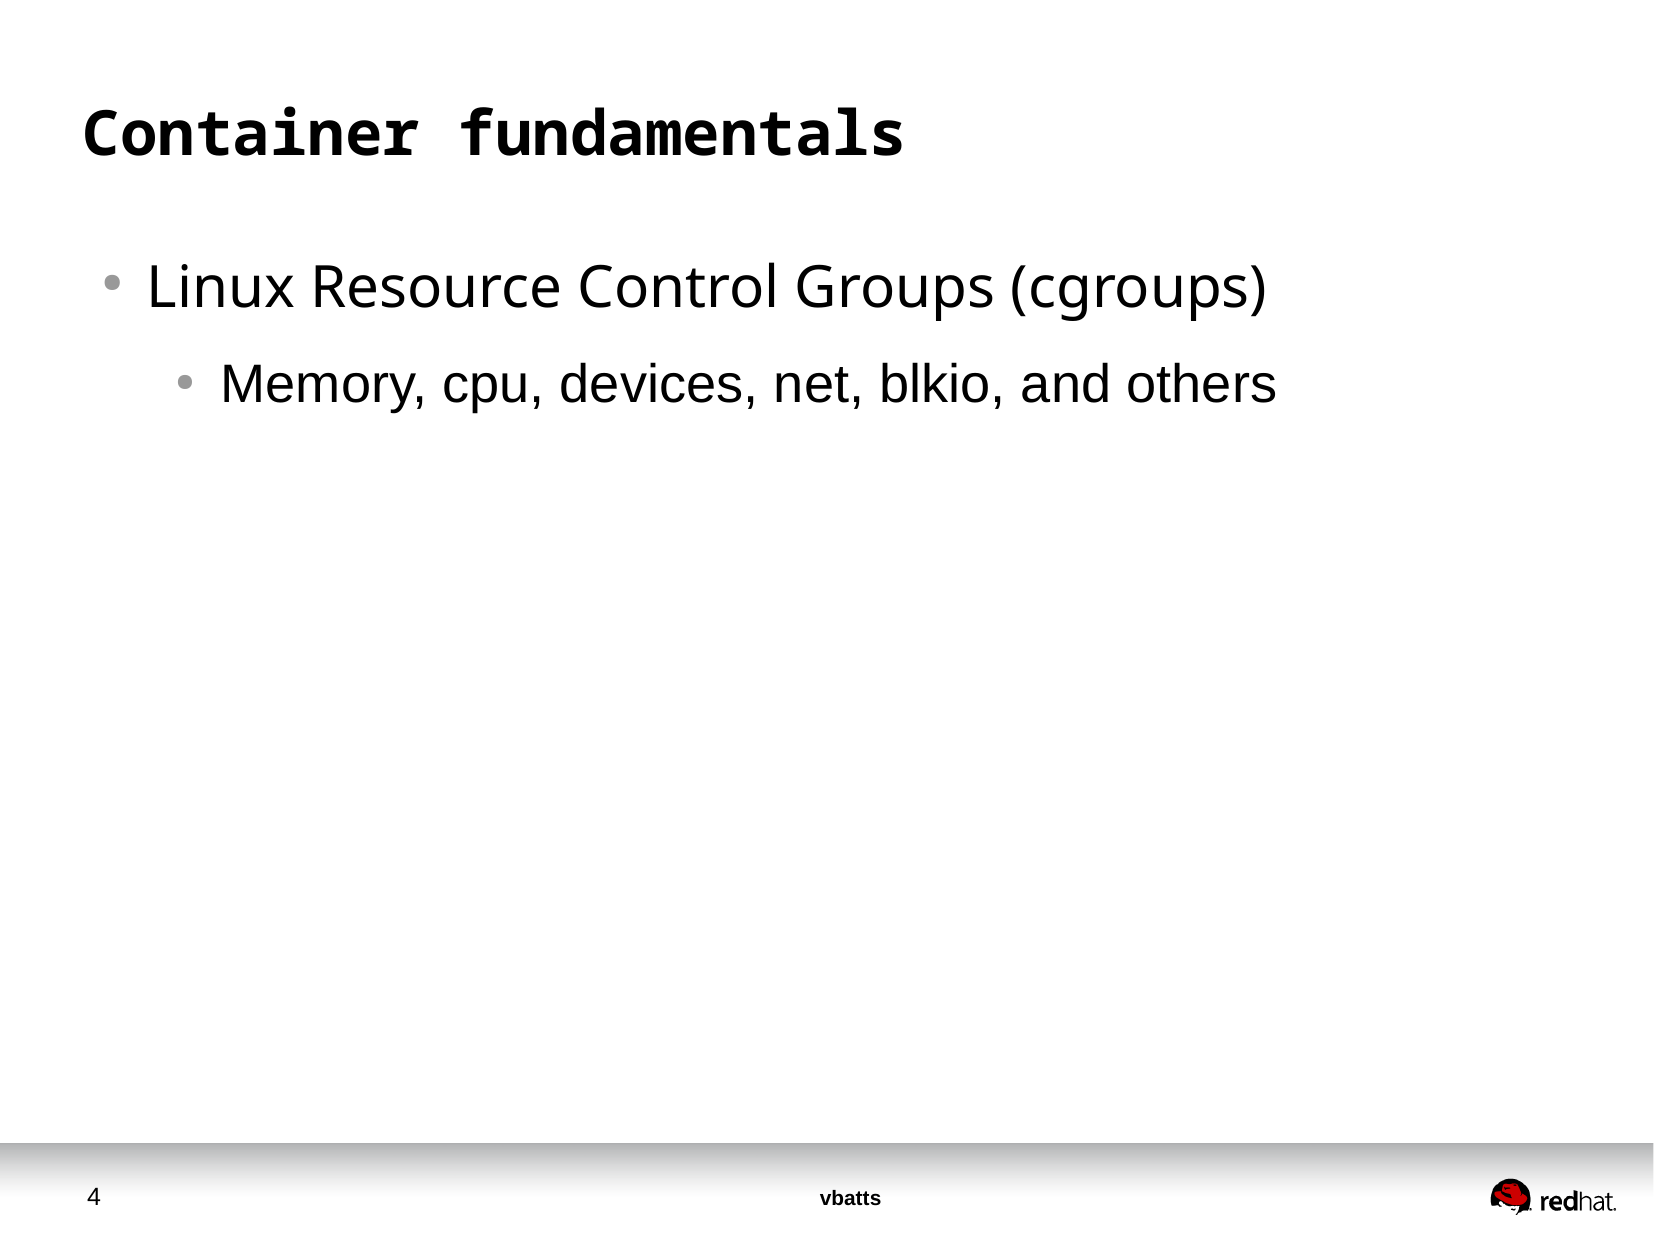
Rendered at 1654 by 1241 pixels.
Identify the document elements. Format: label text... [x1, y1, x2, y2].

list Linux Resource Control Groups (cgroups) Memory, cpu, devices, net, blkio, and others [86, 244, 1576, 1039]
picture [0, 1143, 1654, 1241]
title Container fundamentals [82, 37, 1571, 226]
